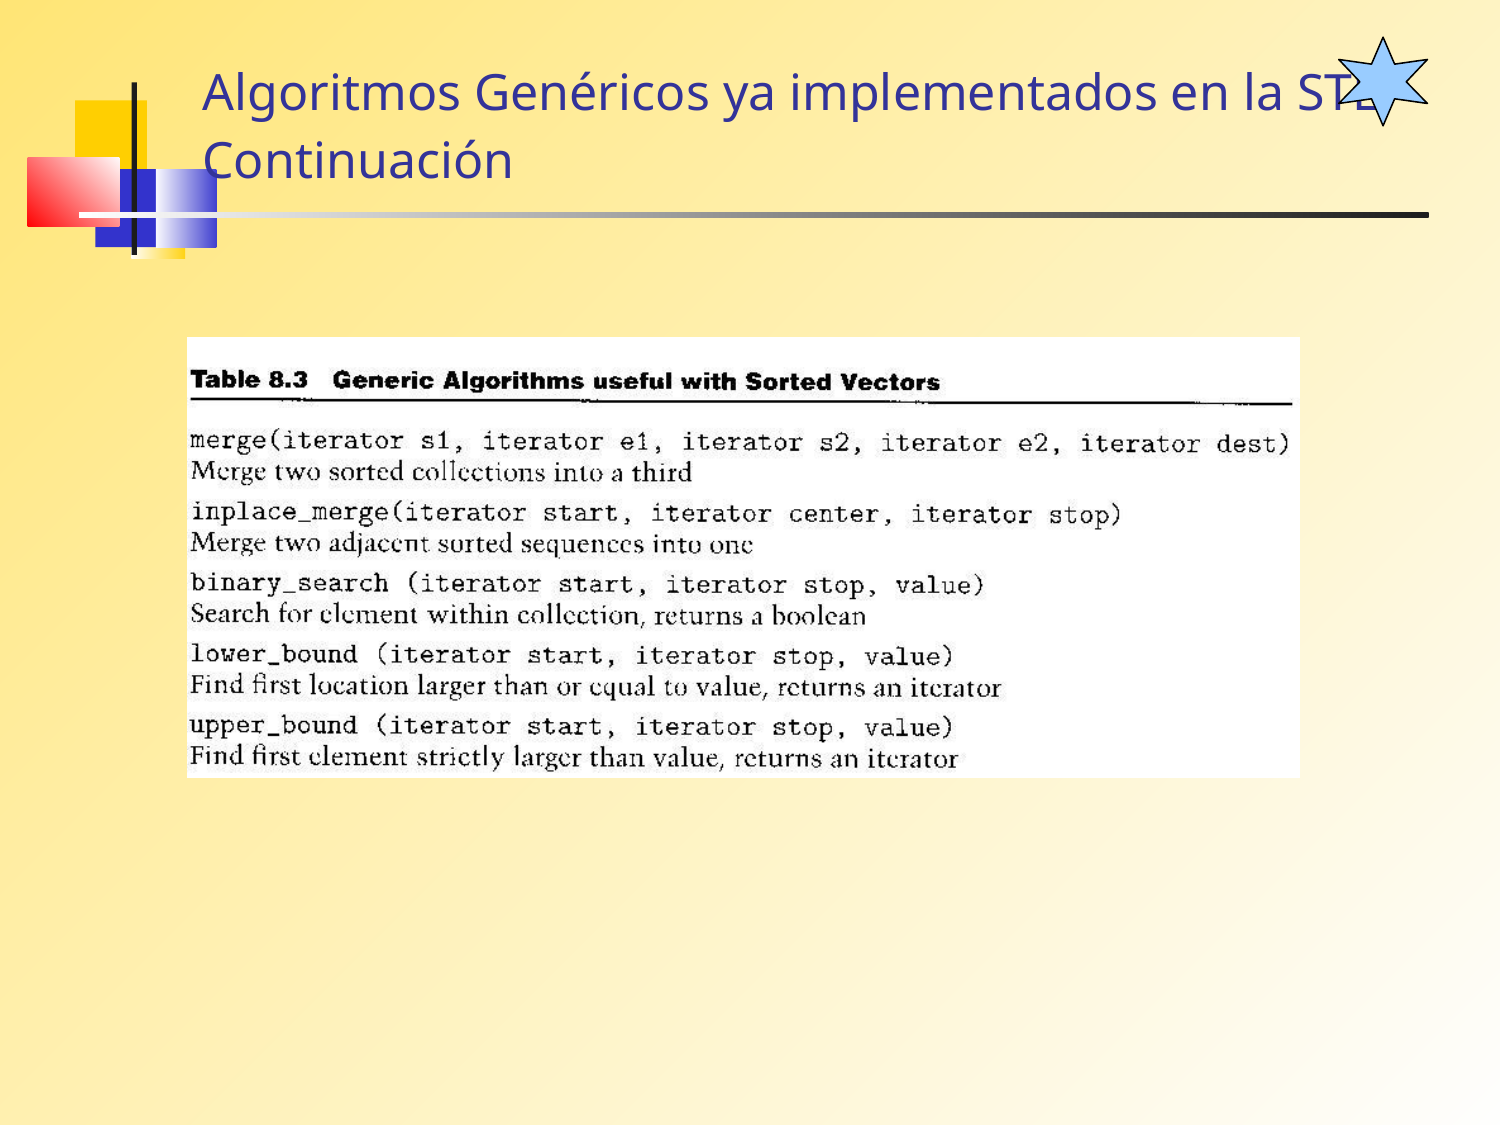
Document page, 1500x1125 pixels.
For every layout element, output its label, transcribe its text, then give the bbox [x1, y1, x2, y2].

picture [187, 337, 1300, 778]
text_box [1338, 37, 1428, 126]
title Algoritmos Genéricos ya implementados en la STL Continuación [187, 37, 1466, 201]
